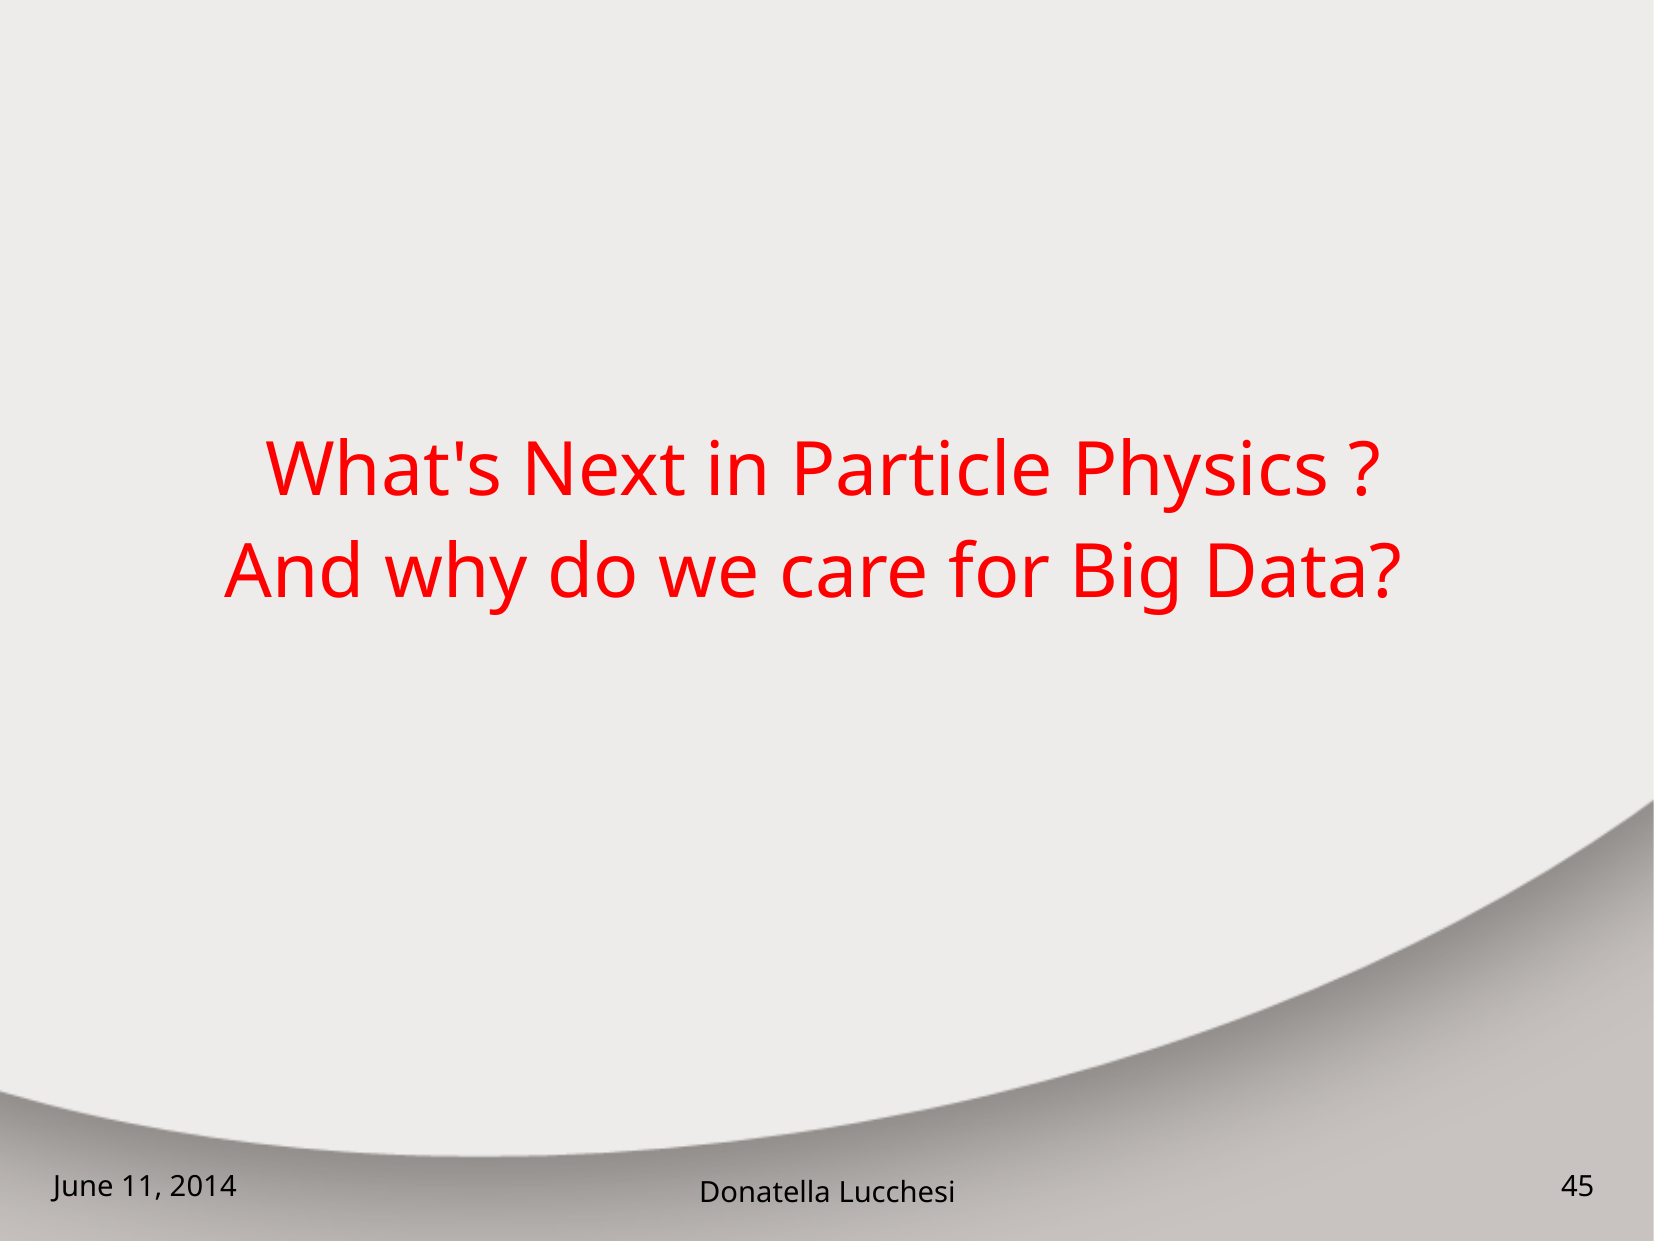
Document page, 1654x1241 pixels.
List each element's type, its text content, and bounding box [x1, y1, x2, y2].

text_box What's Next in Particle Physics ? And why do we care for Big Data? [210, 407, 1449, 632]
picture [0, 0, 1654, 1241]
